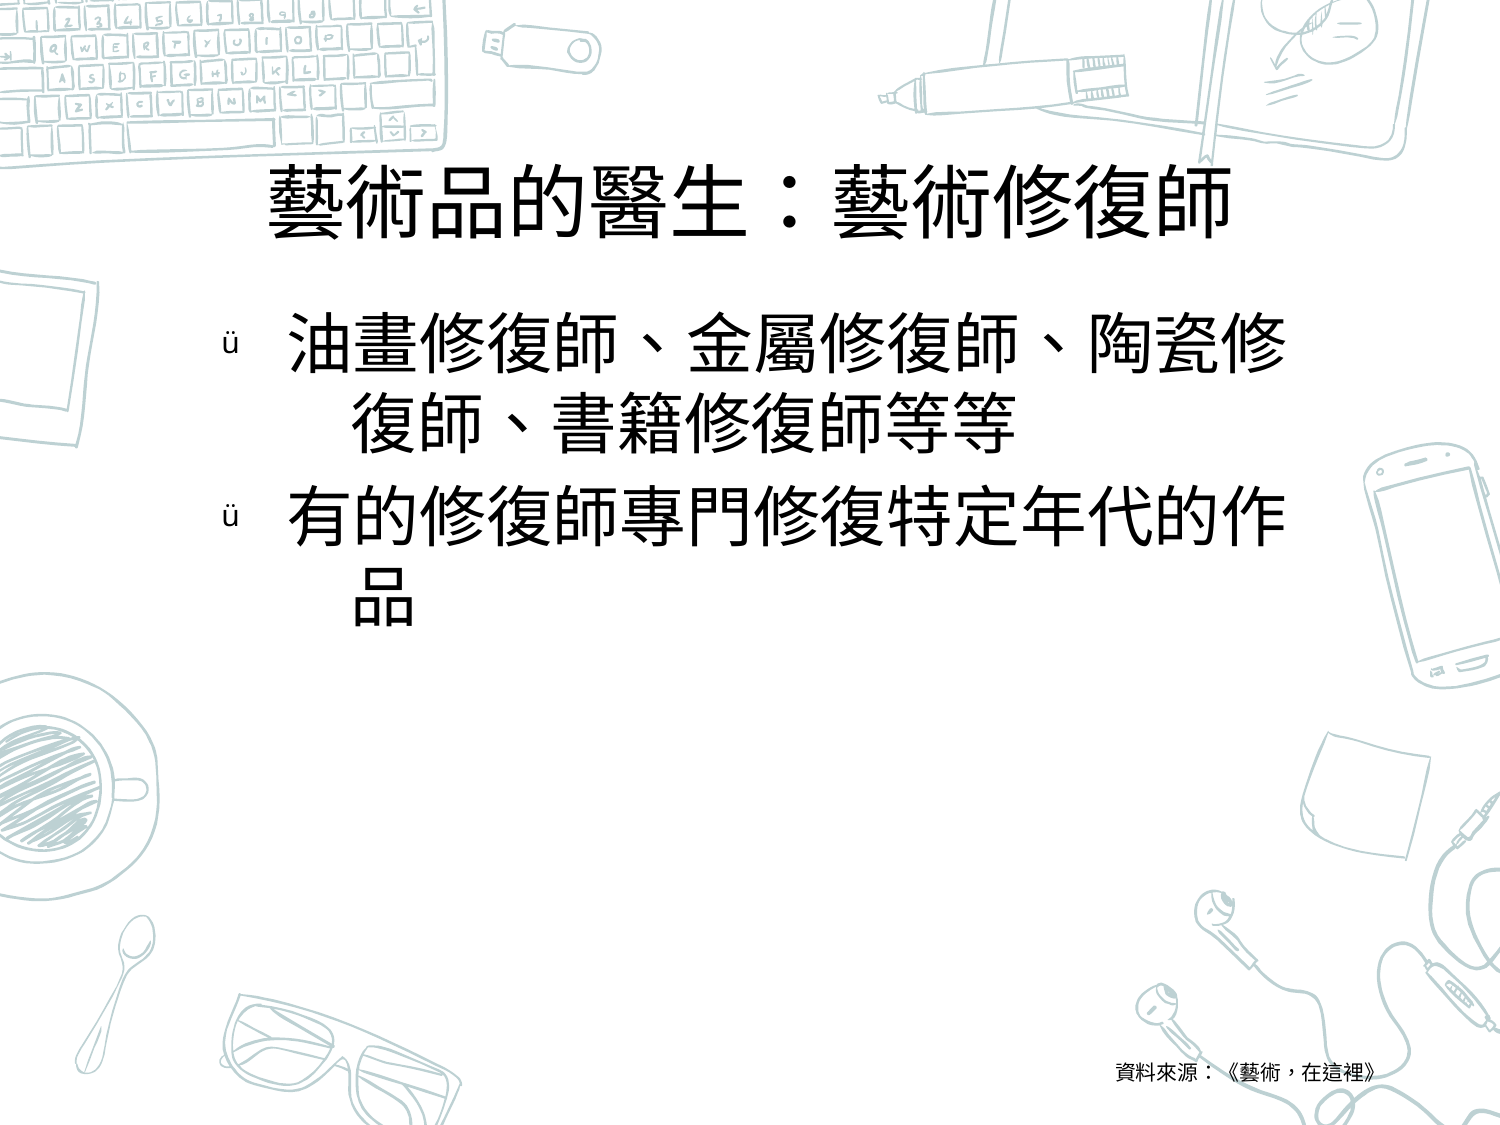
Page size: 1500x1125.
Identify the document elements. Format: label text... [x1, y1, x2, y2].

text_box 資料來源：《藝術，在這裡》 [1090, 1052, 1500, 1093]
title 藝術品的醫生：藝術修復師 [185, 136, 1315, 264]
list 油畫修復師、金屬修復師、陶瓷修復師、書籍修復師等等 有的修復師專門修復特定年代的作品 [185, 287, 1315, 1053]
